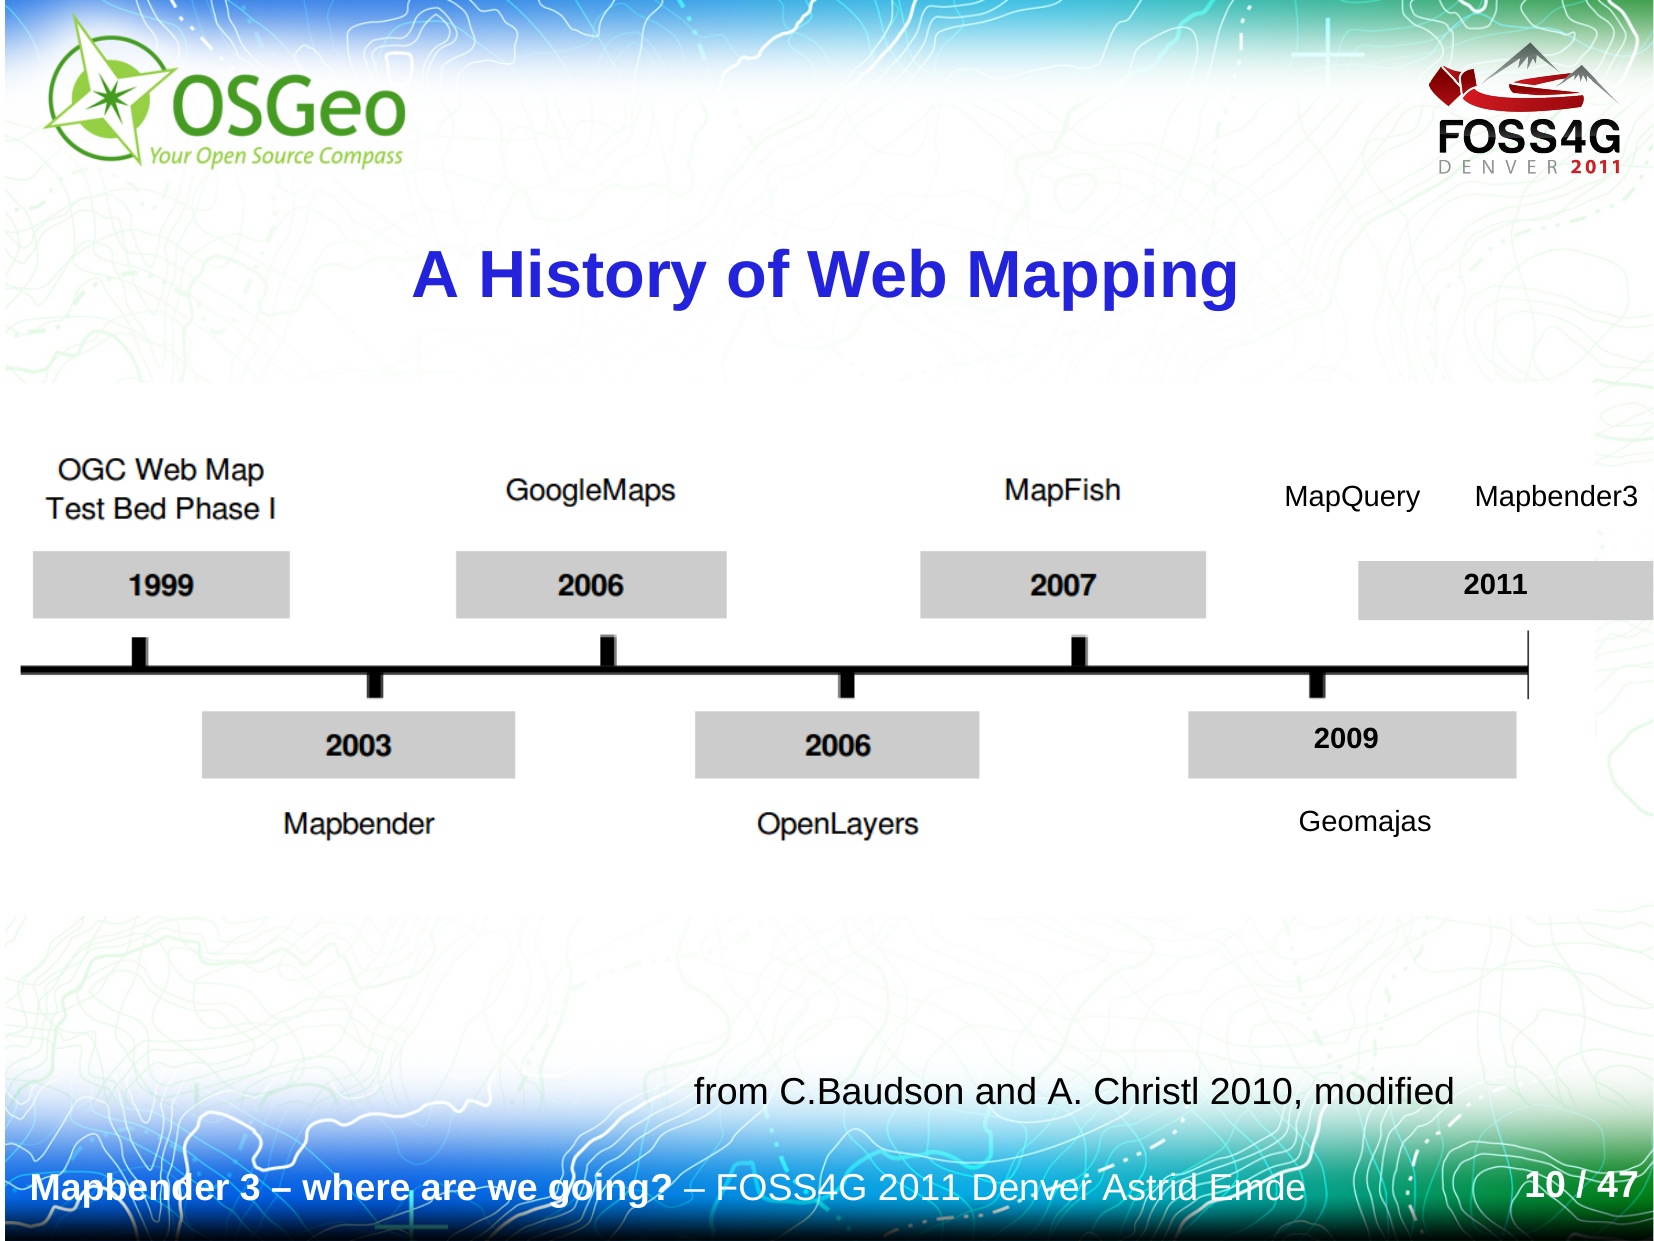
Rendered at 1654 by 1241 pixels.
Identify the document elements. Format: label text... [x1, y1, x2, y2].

text_box 2011 [1358, 561, 1654, 621]
text_box Mapbender3 [1459, 472, 1654, 532]
text_box MapQuery [1269, 472, 1436, 532]
text_box 2009 [1299, 715, 1394, 768]
title A History of Web Mapping [82, 200, 1571, 349]
picture [0, 0, 1654, 1241]
text_box Geomajas [1283, 797, 1447, 886]
text_box from C.Baudson and A. Christl 2010, modified [679, 1062, 1595, 1125]
